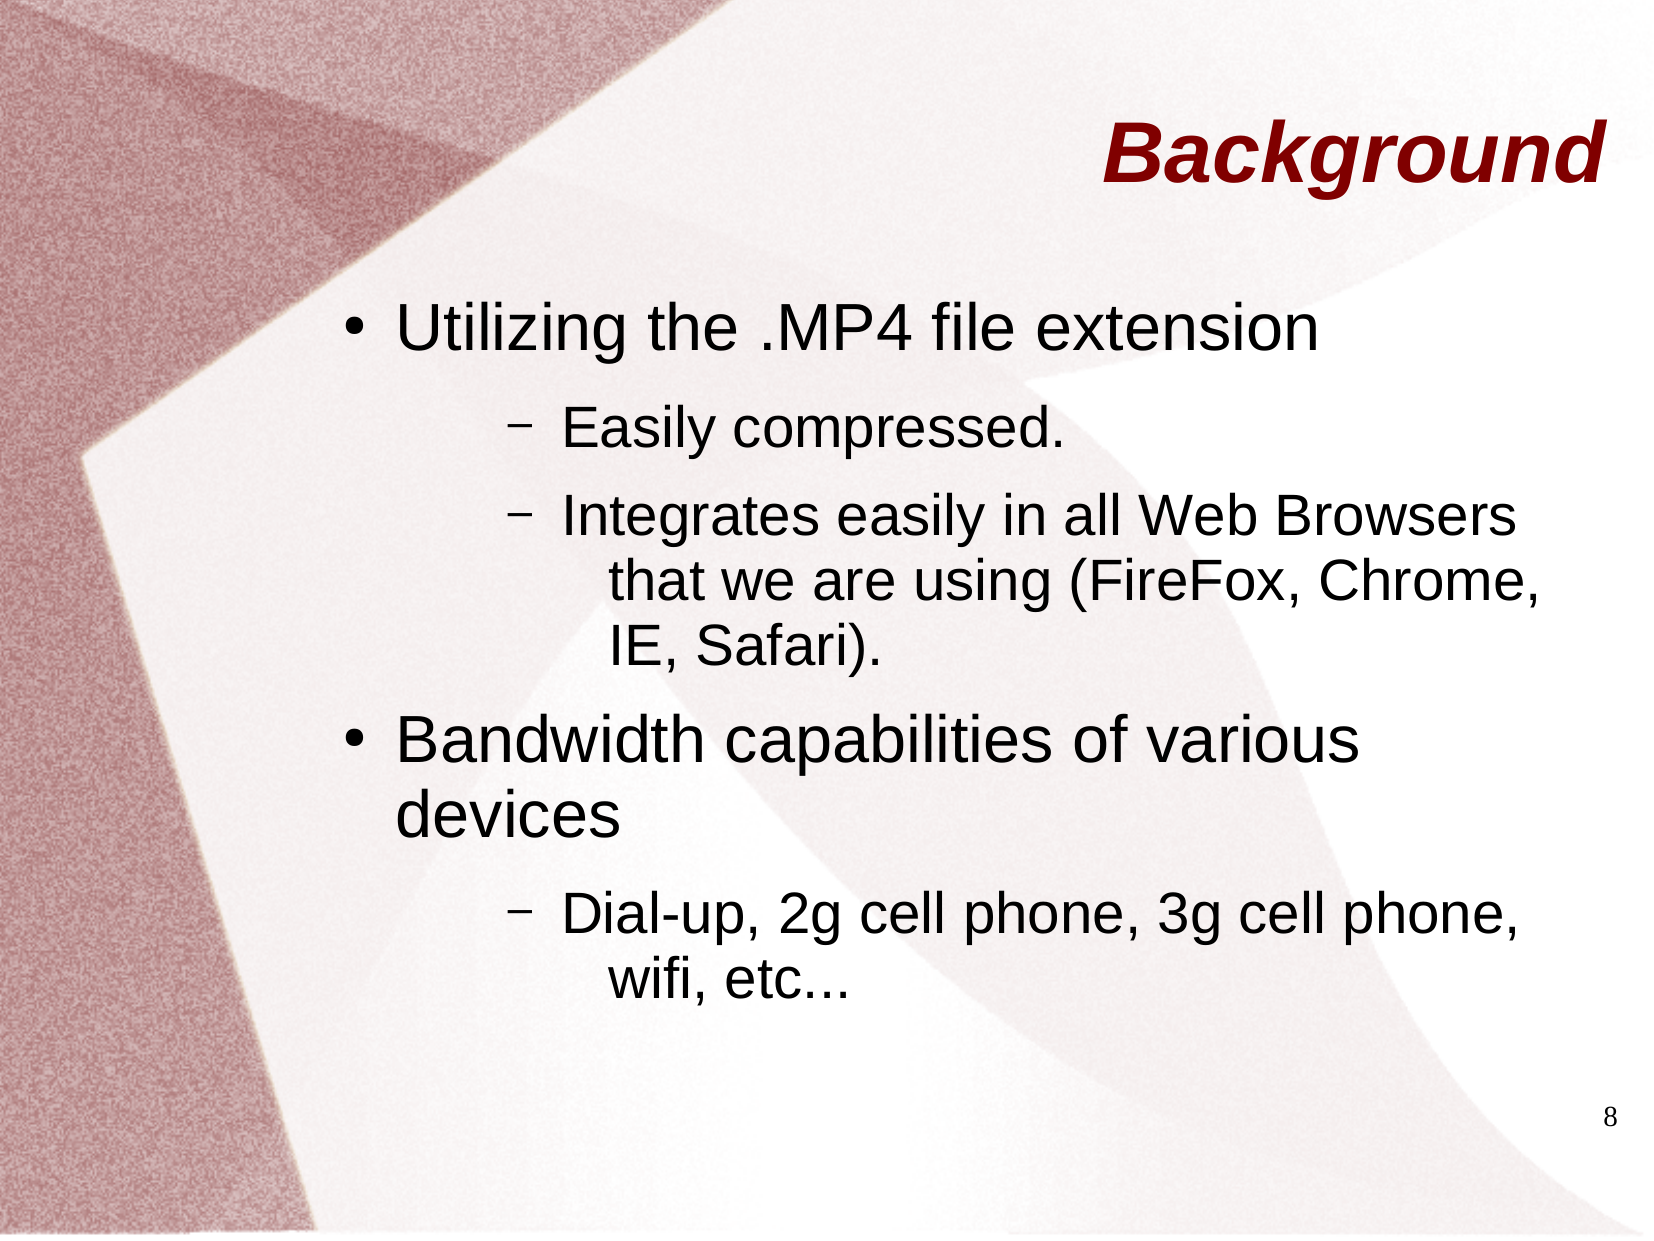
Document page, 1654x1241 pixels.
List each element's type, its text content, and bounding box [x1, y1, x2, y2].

title Background [596, 49, 1607, 257]
list Utilizing the .MP4 file extension Easily compressed. Integrates easily in all Web Browsers that we are using (FireFox, Chrome, IE, Safari). Bandwidth capabilities of various devices Dial-up, 2g cell phone, 3g cell phone, wifi, etc... [324, 290, 1601, 1010]
picture [0, 0, 1654, 1241]
